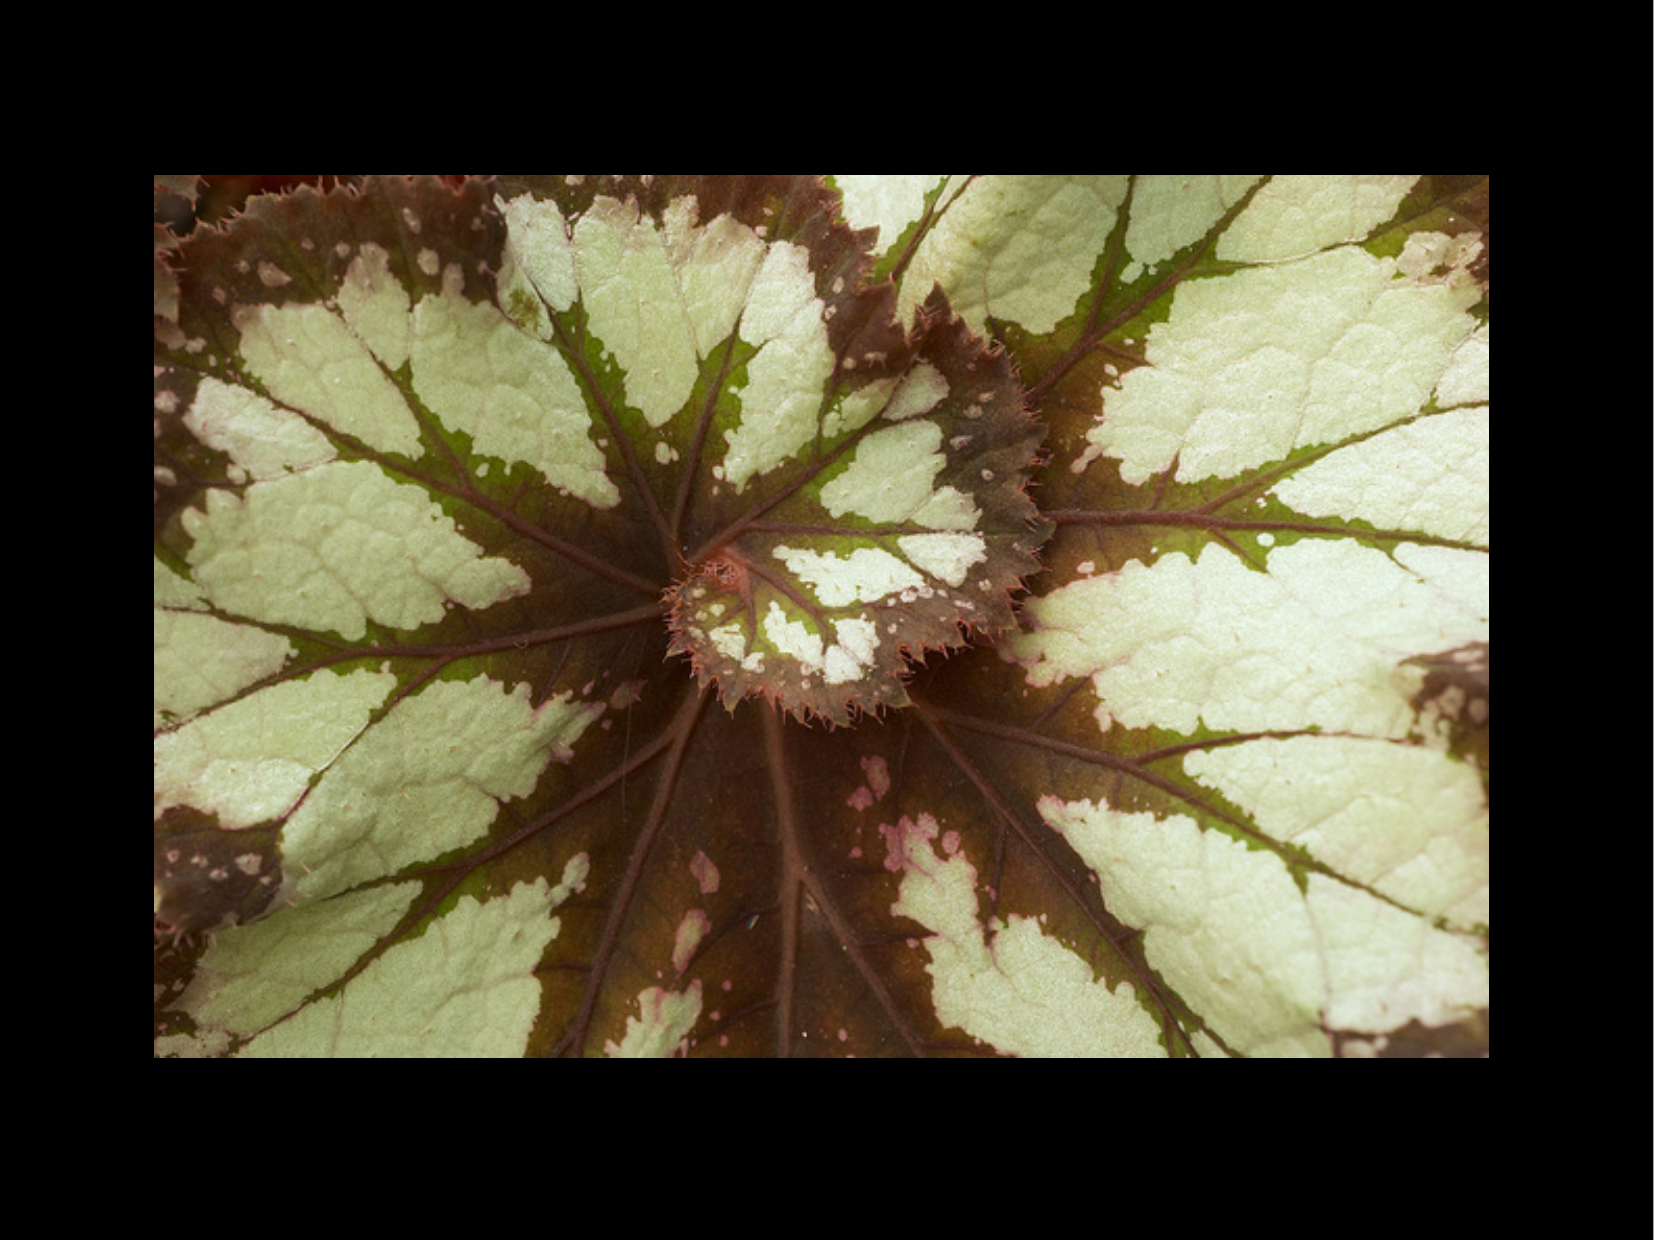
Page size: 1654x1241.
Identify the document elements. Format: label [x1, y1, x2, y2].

picture [154, 175, 1489, 1058]
